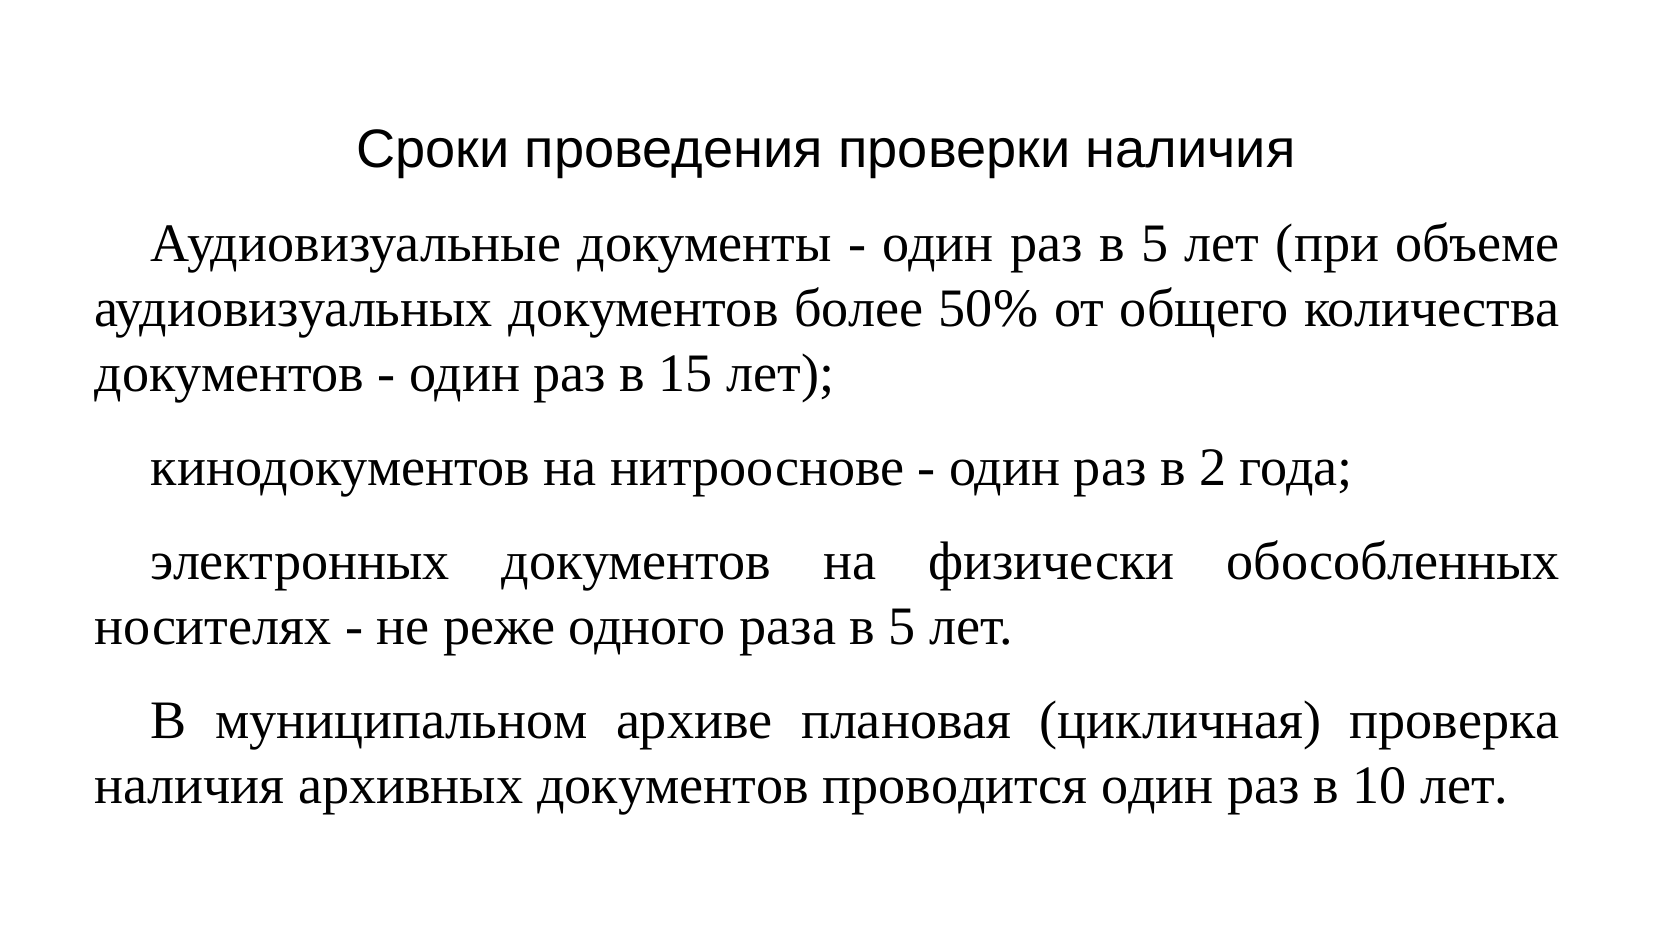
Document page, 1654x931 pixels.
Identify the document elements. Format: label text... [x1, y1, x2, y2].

title Сроки проведения проверки наличия [82, 83, 1571, 207]
list Аудиовизуальные документы - один раз в 5 лет (при объеме аудиовизуальных документов более 50% от общего количества документов - один раз в 15 лет); кинодокументов на нитрооснове - один раз в 2 года; электронных документов на физически обособленных носителях - не реже одного раза в 5 лет. В муниципальном архиве плановая (цикличная) проверка наличия архивных документов проводится один раз в 10 лет. [94, 206, 1571, 827]
